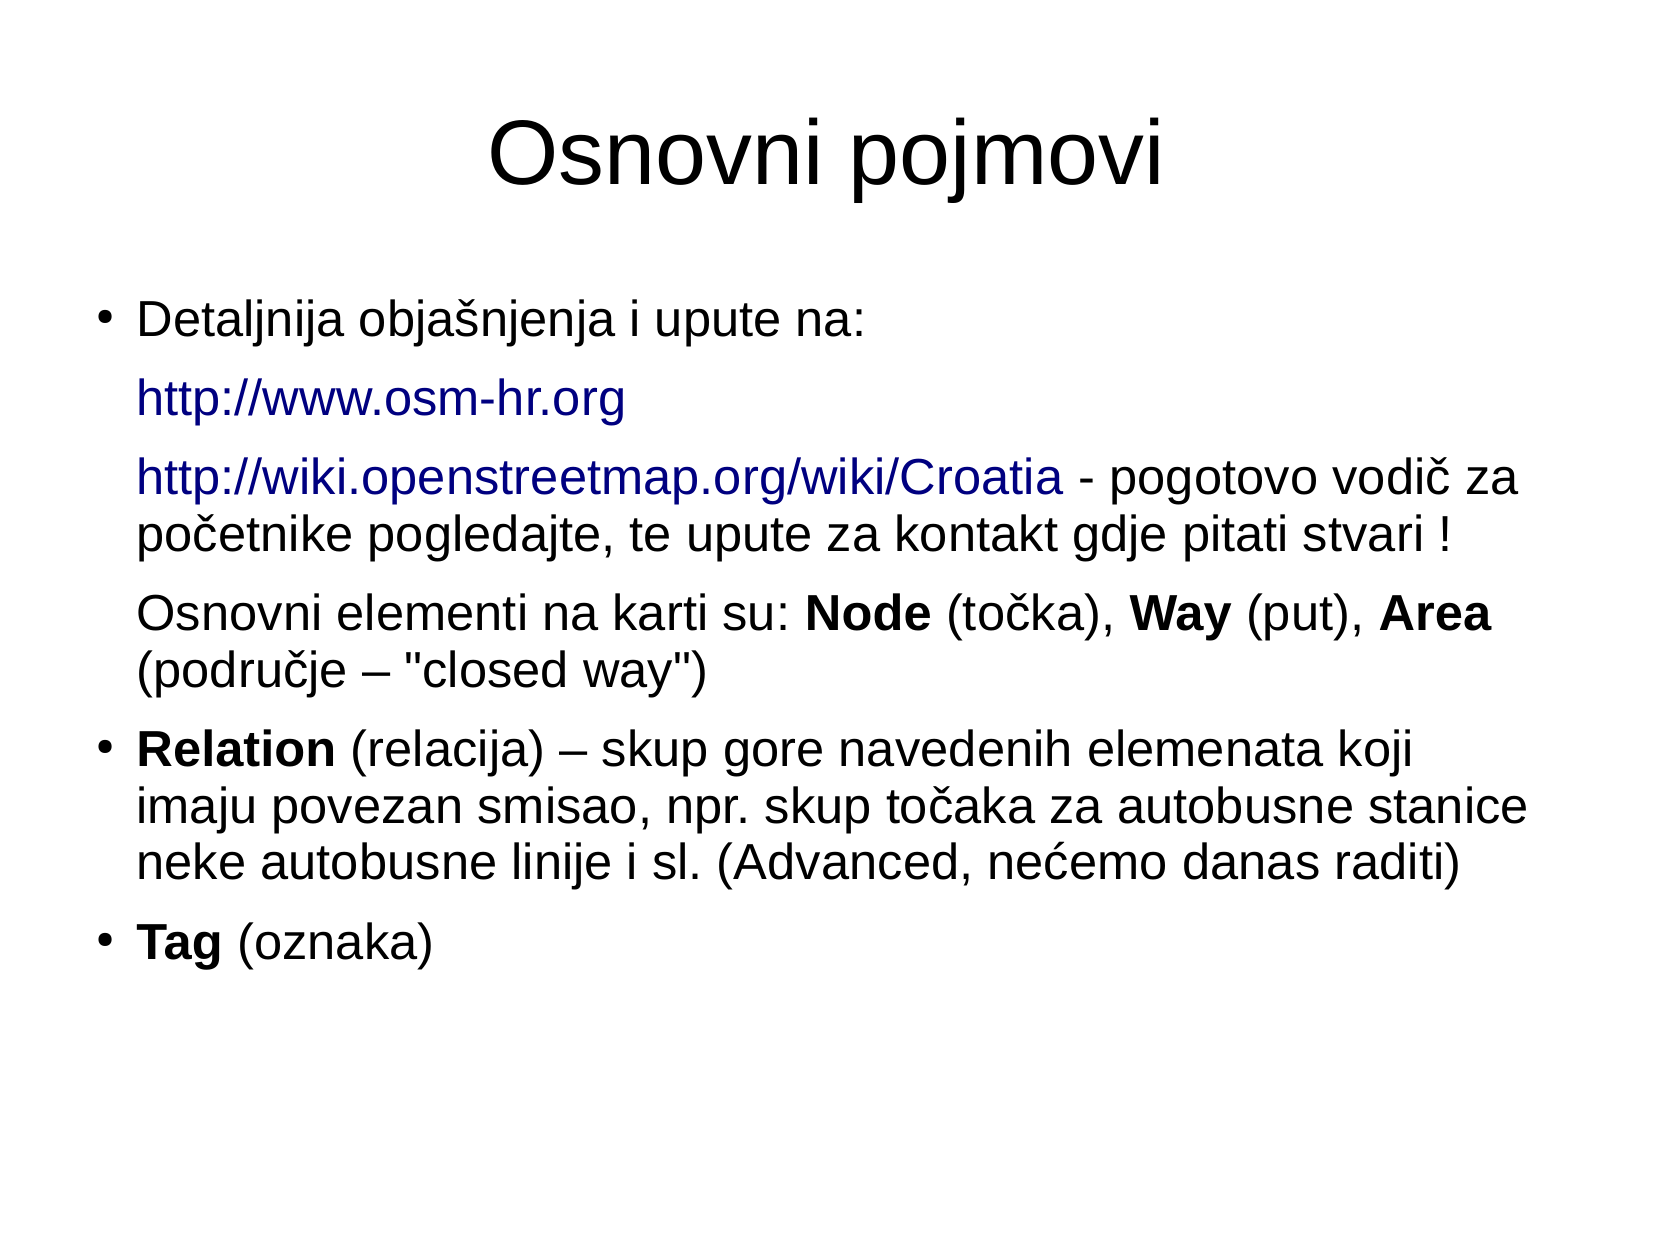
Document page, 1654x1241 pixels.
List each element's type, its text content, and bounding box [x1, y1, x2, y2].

list Detaljnija objašnjenja i upute na: http://www.osm-hr.org http://wiki.openstreetmap.org/wiki/Croatia - pogotovo vodič za početnike pogledajte, te upute za kontakt gdje pitati stvari ! Osnovni elementi na karti su: Node (točka), Way (put), Area (područje – "closed way") Relation (relacija) – skup gore navedenih elemenata koji imaju povezan smisao, npr. skup točaka za autobusne stanice neke autobusne linije i sl. (Advanced, nećemo danas raditi) Tag (oznaka) [82, 290, 1538, 1010]
title Osnovni pojmovi [82, 49, 1571, 257]
